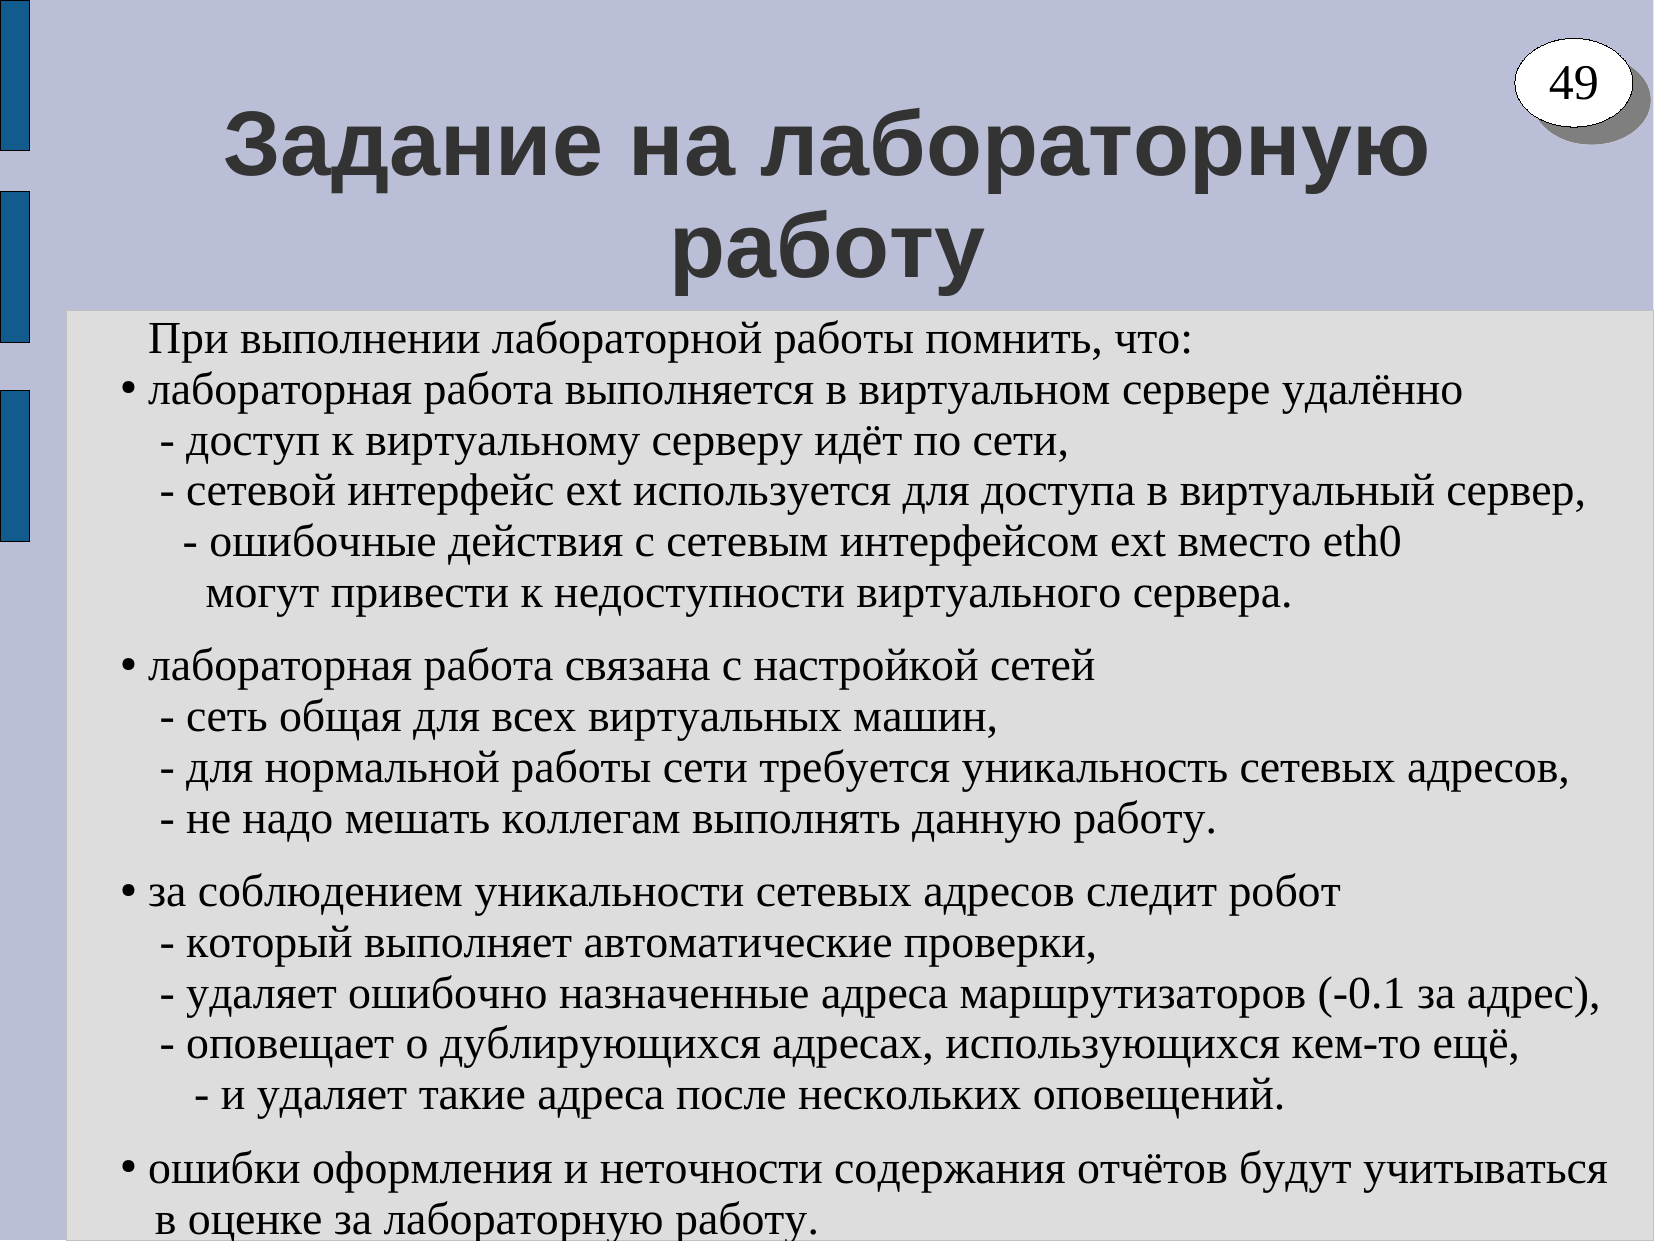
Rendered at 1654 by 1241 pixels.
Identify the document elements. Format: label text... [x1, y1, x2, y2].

text_box При выполнении лабораторной работы помнить, что: лабораторная работа выполняется в виртуальном сервере удалённо - доступ к виртуальному серверу идёт по сети, - сетевой интерфейс ext используется для доступа в виртуальный сервер, - ошибочные действия с сетевым интерфейсом ext вместо eth0 могут привести к недоступности виртуального сервера. лабораторная работа связана с настройкой сетей - сеть общая для всех виртуальных машин, - для нормальной работы сети требуется уникальность сетевых адресов, - не надо мешать коллегам выполнять данную работу. за соблюдением уникальности сетевых адресов следит робот - который выполняет автоматические проверки, - удаляет ошибочно назначенные адреса маршрутизаторов (-0.1 за адрес), - оповещает о дублирующихся адресах, использующихся кем-то ещё, - и удаляет такие адреса после нескольких оповещений. ошибки оформления и неточности содержания отчётов будут учитываться в оценке за лабораторную работу. [120, 312, 1654, 1241]
title Задание на лабораторную работу [121, 91, 1534, 299]
text_box 49 [1514, 38, 1633, 128]
